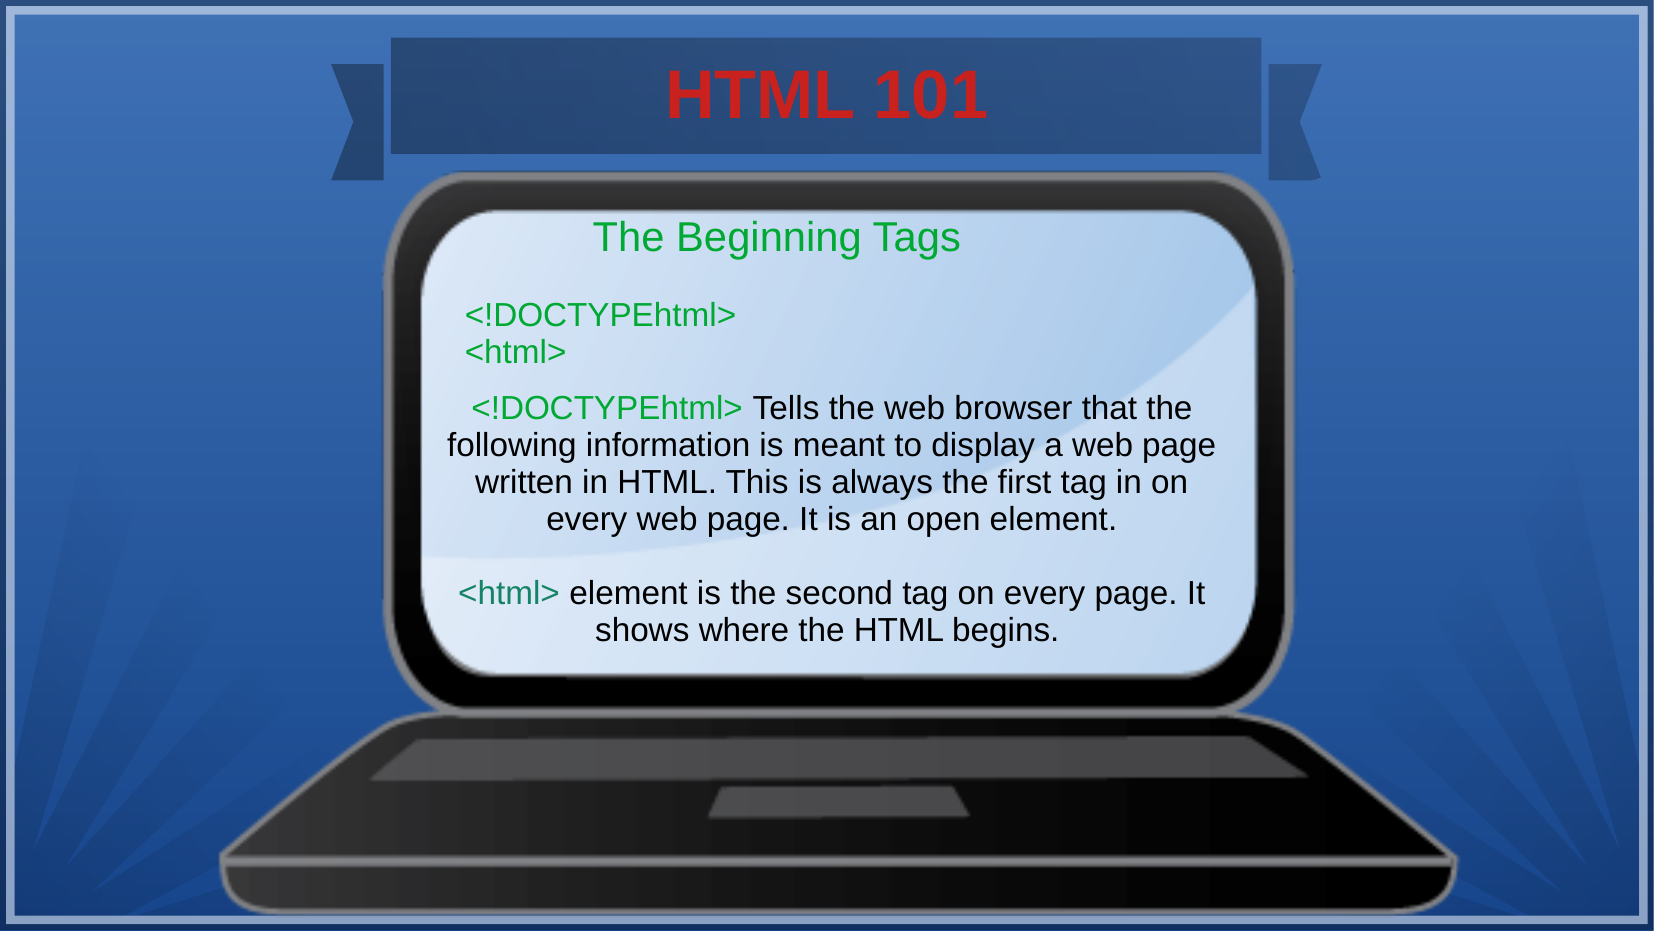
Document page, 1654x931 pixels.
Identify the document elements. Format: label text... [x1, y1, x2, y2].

text_box <!DOCTYPEhtml> Tells the web browser that the following information is meant to display a web page written in HTML. This is always the first tag in on every web page. It is an open element. <html> element is the second tag on every page. It shows where the HTML begins. [432, 381, 1233, 730]
picture [164, 119, 1514, 931]
title HTML 101 [389, 35, 1264, 154]
text_box The Beginning Tags <!DOCTYPEhtml> <html> [450, 205, 1104, 381]
